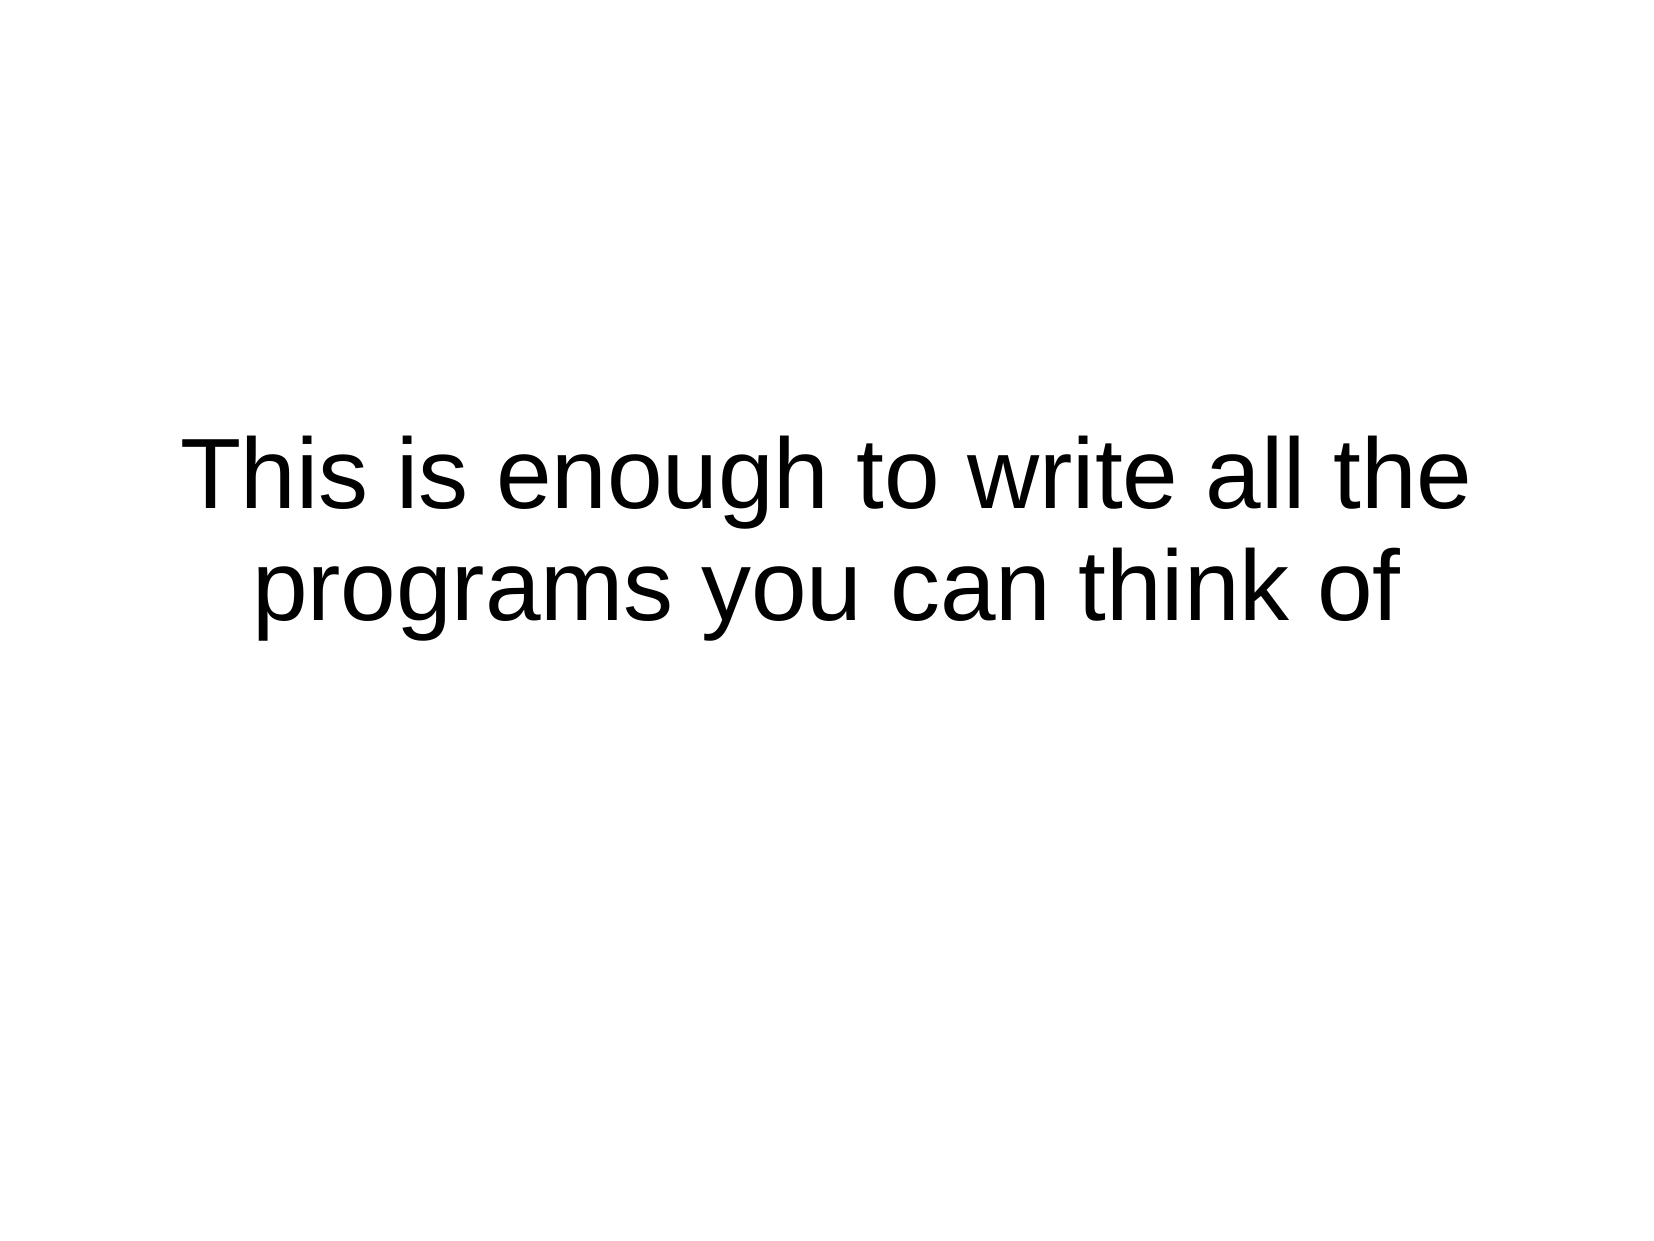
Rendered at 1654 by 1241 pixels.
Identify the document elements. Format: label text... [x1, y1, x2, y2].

subtitle This is enough to write all the programs you can think of [82, 49, 1571, 1010]
